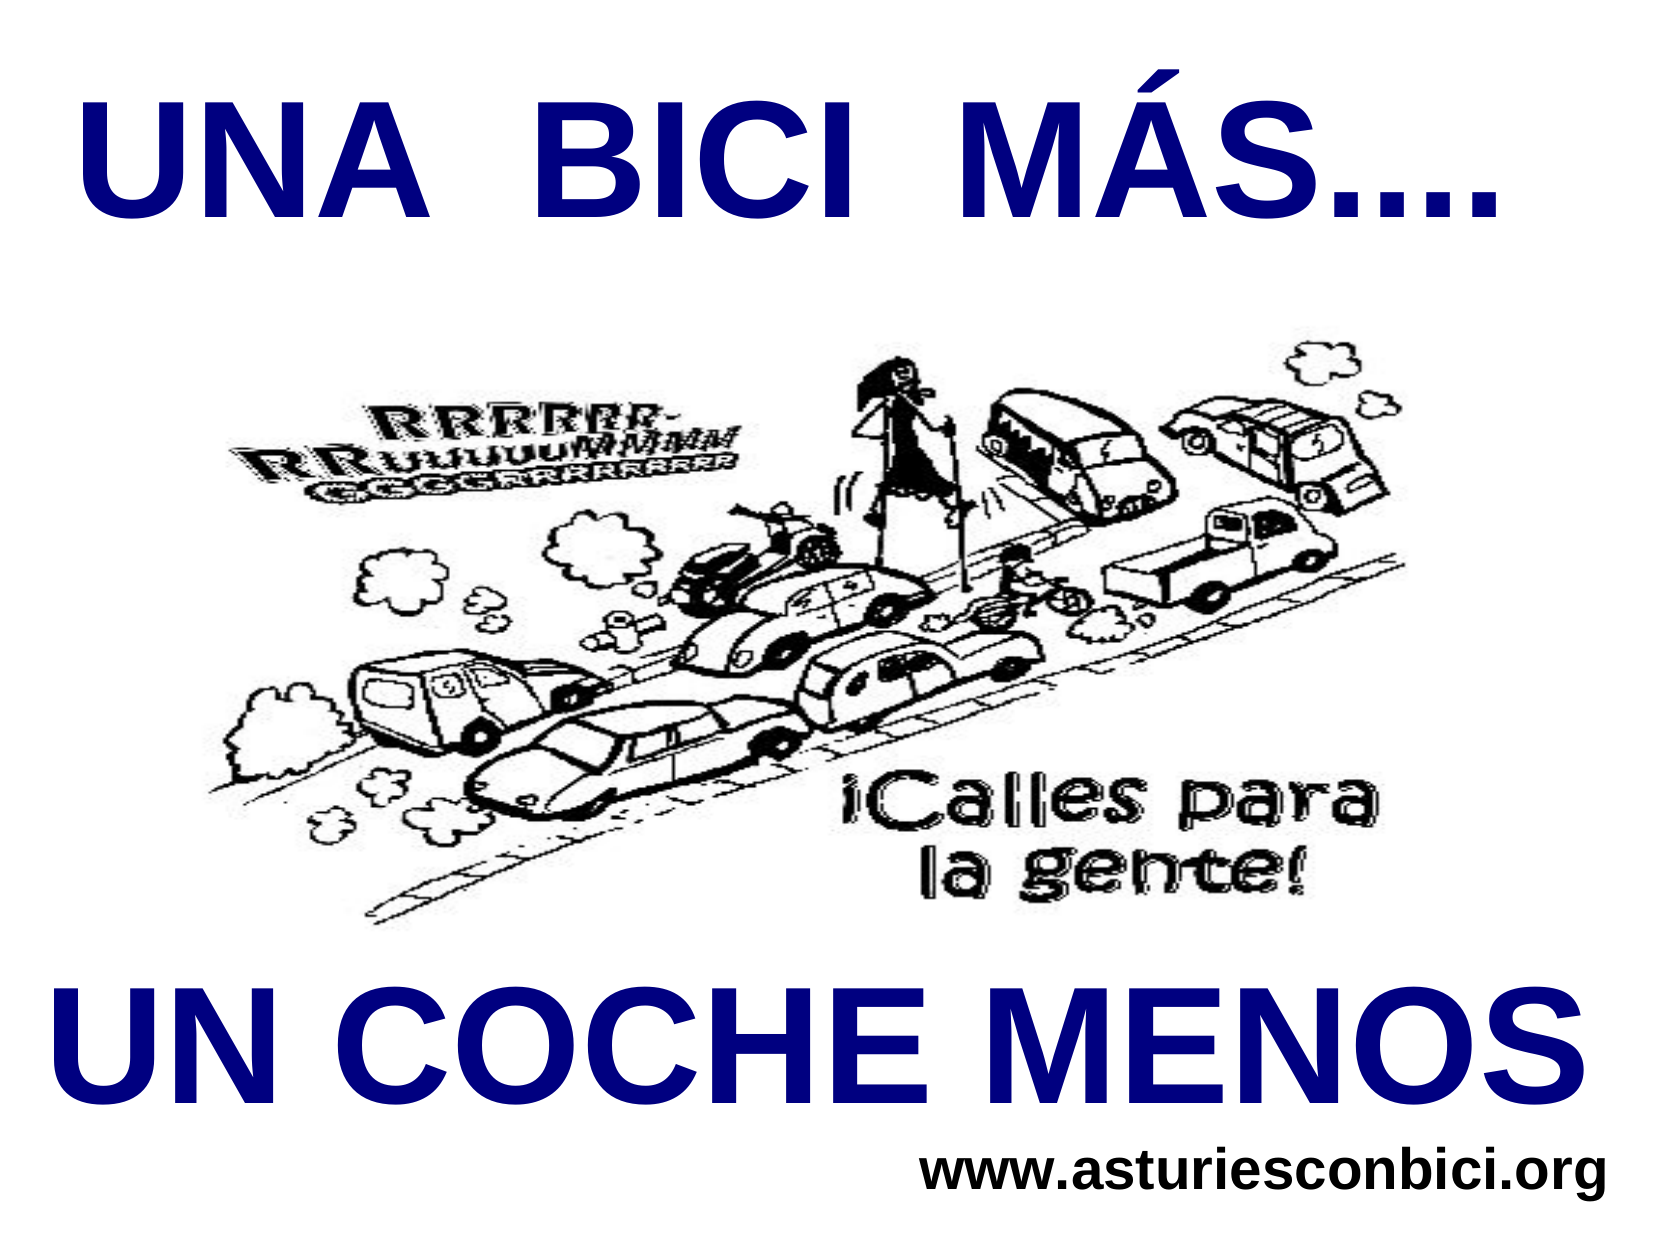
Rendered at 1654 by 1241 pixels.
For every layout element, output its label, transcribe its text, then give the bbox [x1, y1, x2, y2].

text_box www.asturiesconbici.org [904, 1129, 1625, 1220]
text_box UNA BICI MÁS.... [59, 59, 1536, 289]
text_box UN COCHE MENOS [29, 944, 1625, 1175]
picture [88, 295, 1536, 975]
